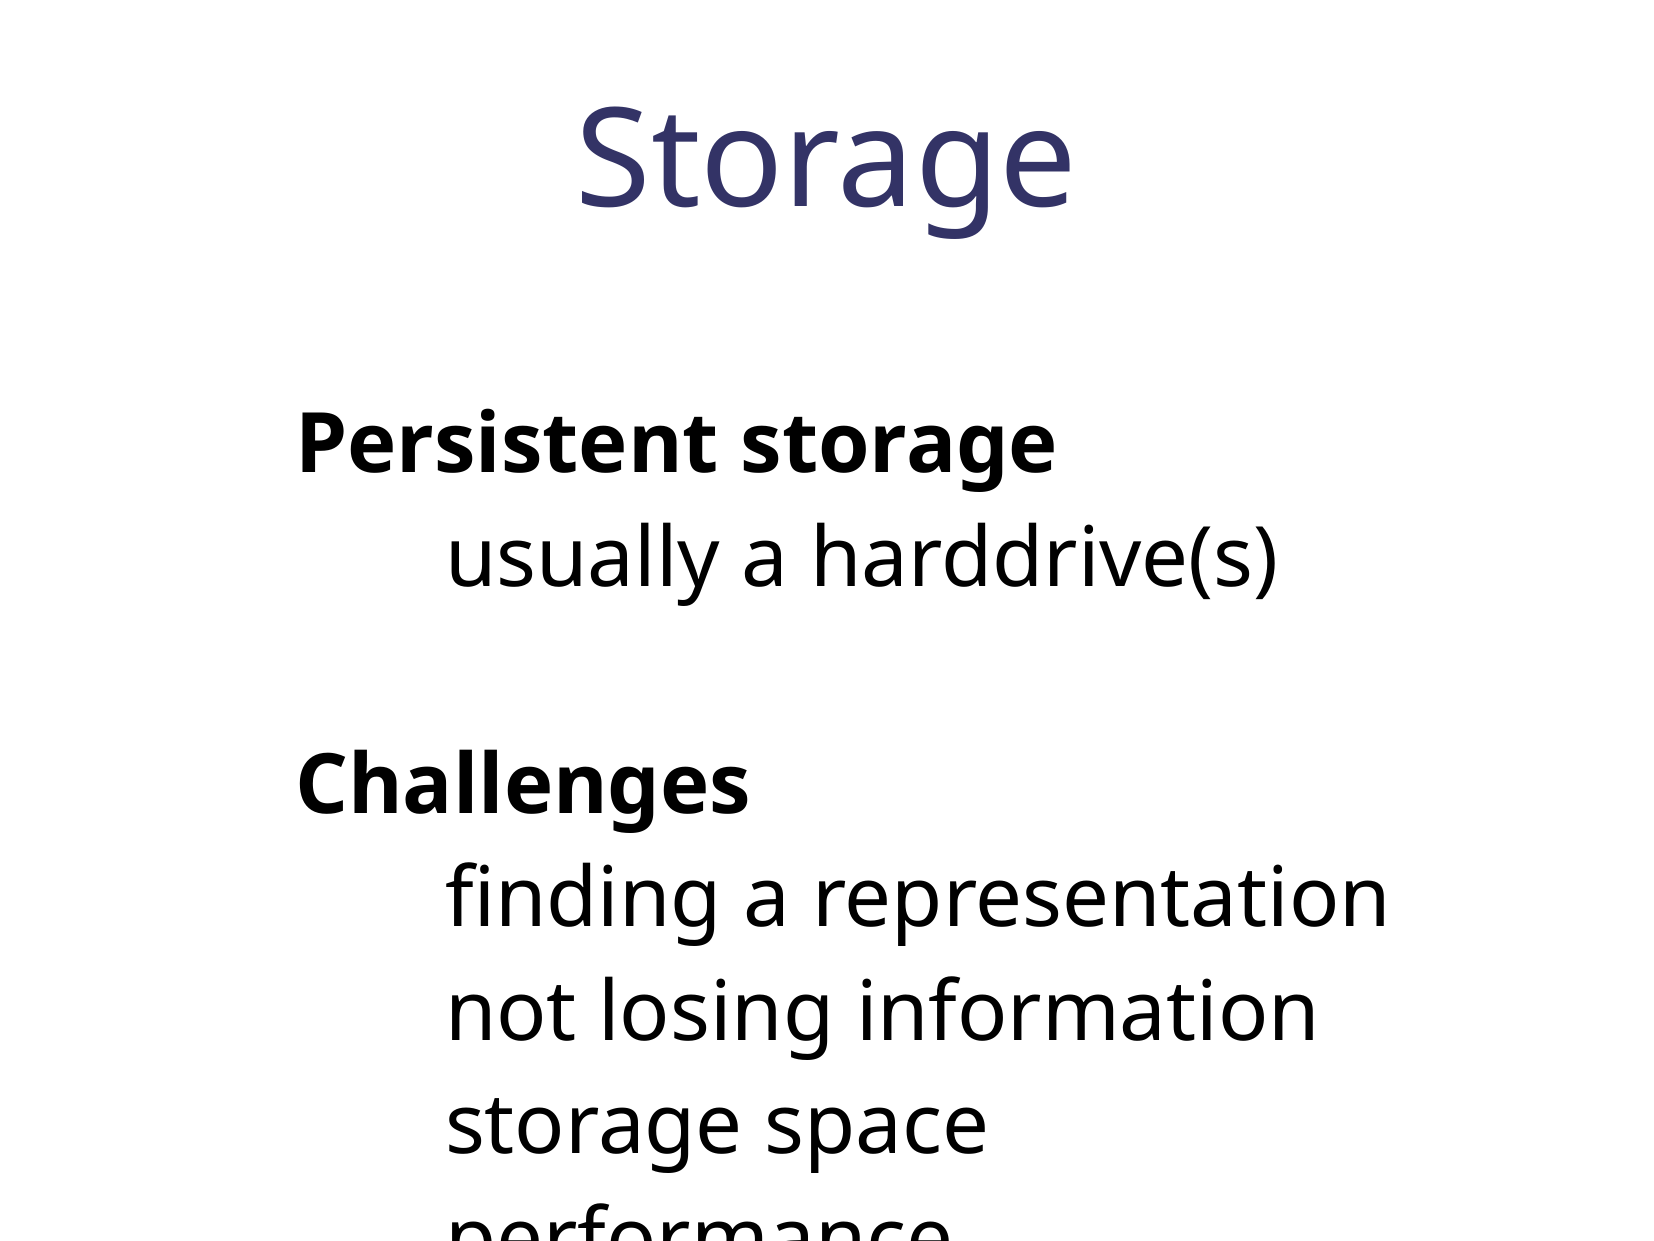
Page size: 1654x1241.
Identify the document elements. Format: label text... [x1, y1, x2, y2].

title Storage [82, 49, 1571, 257]
subtitle Persistent storage usually a harddrive(s) Challenges finding a representation not losing information storage space performance [295, 383, 1577, 1203]
